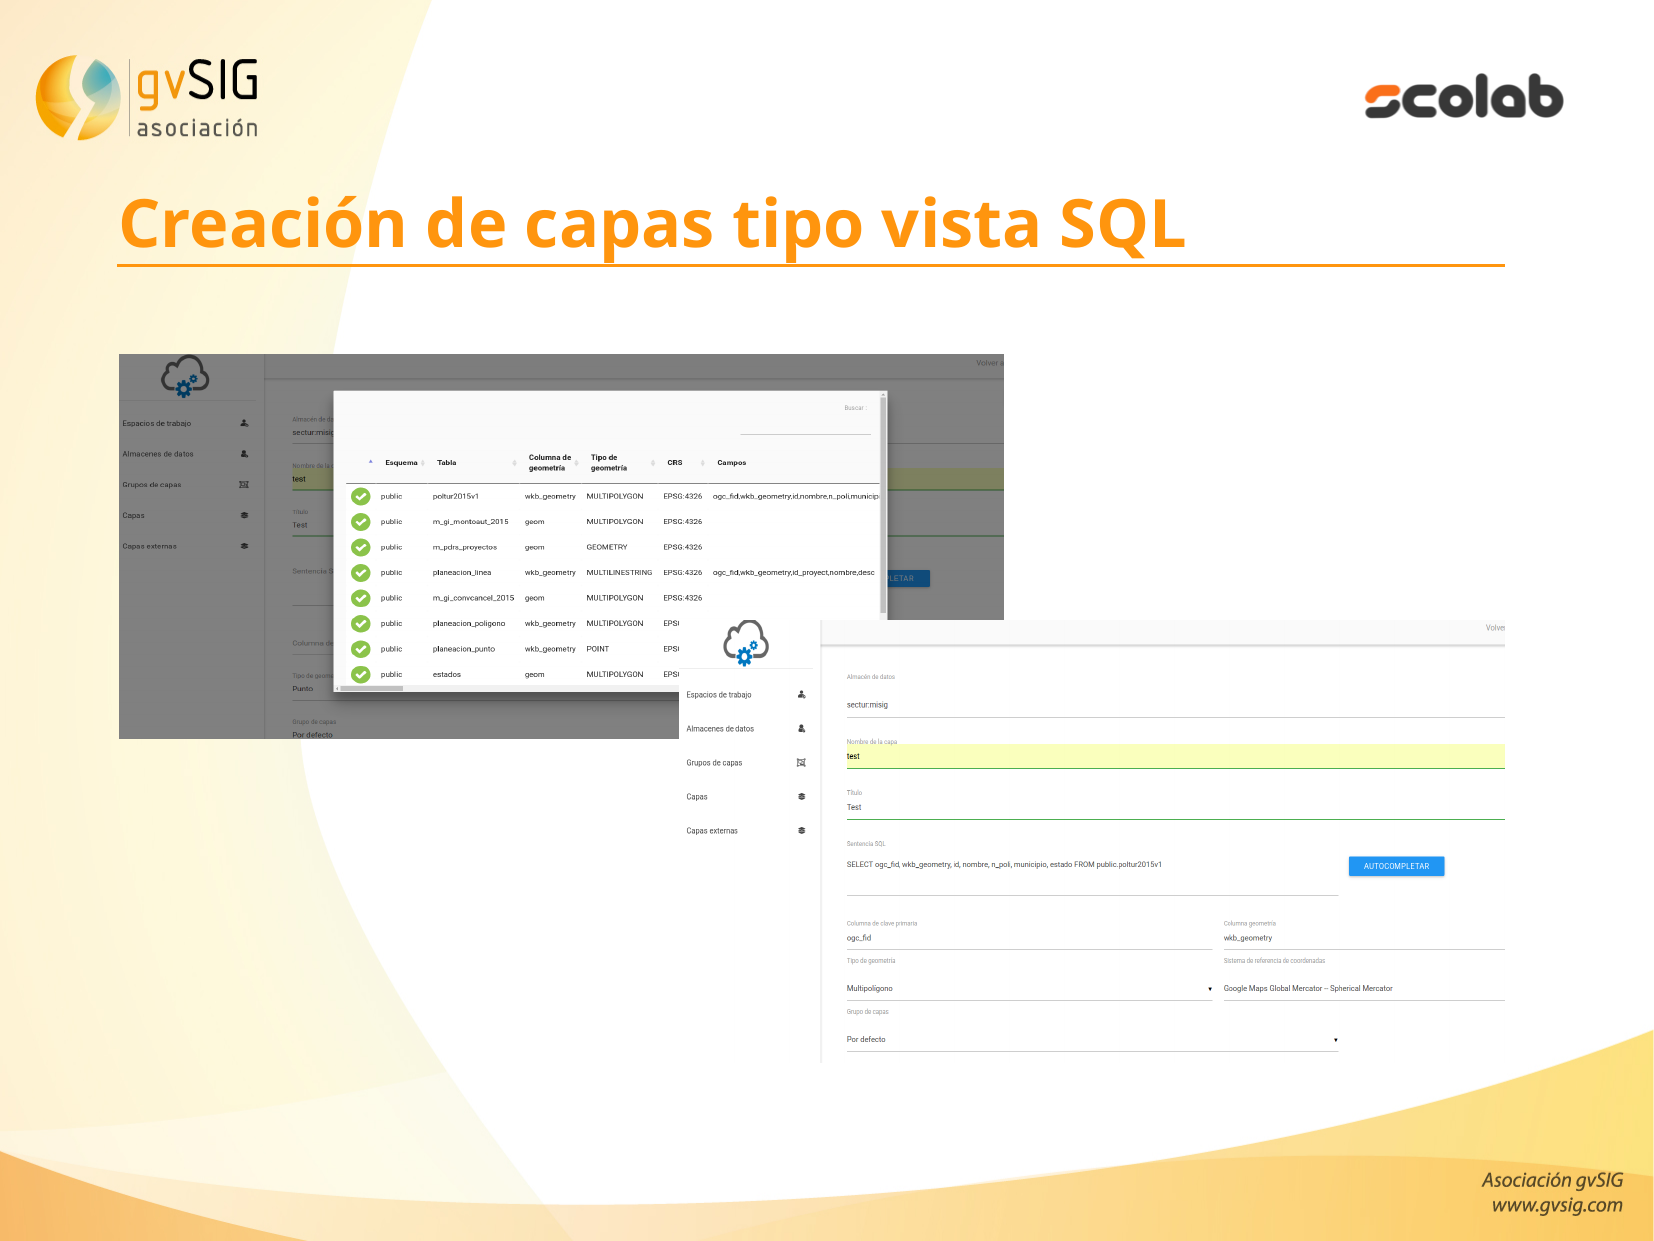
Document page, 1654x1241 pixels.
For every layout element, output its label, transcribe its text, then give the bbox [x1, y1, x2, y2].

picture [0, 0, 1654, 1241]
title Creación de capas tipo vista SQL [118, 117, 1607, 325]
